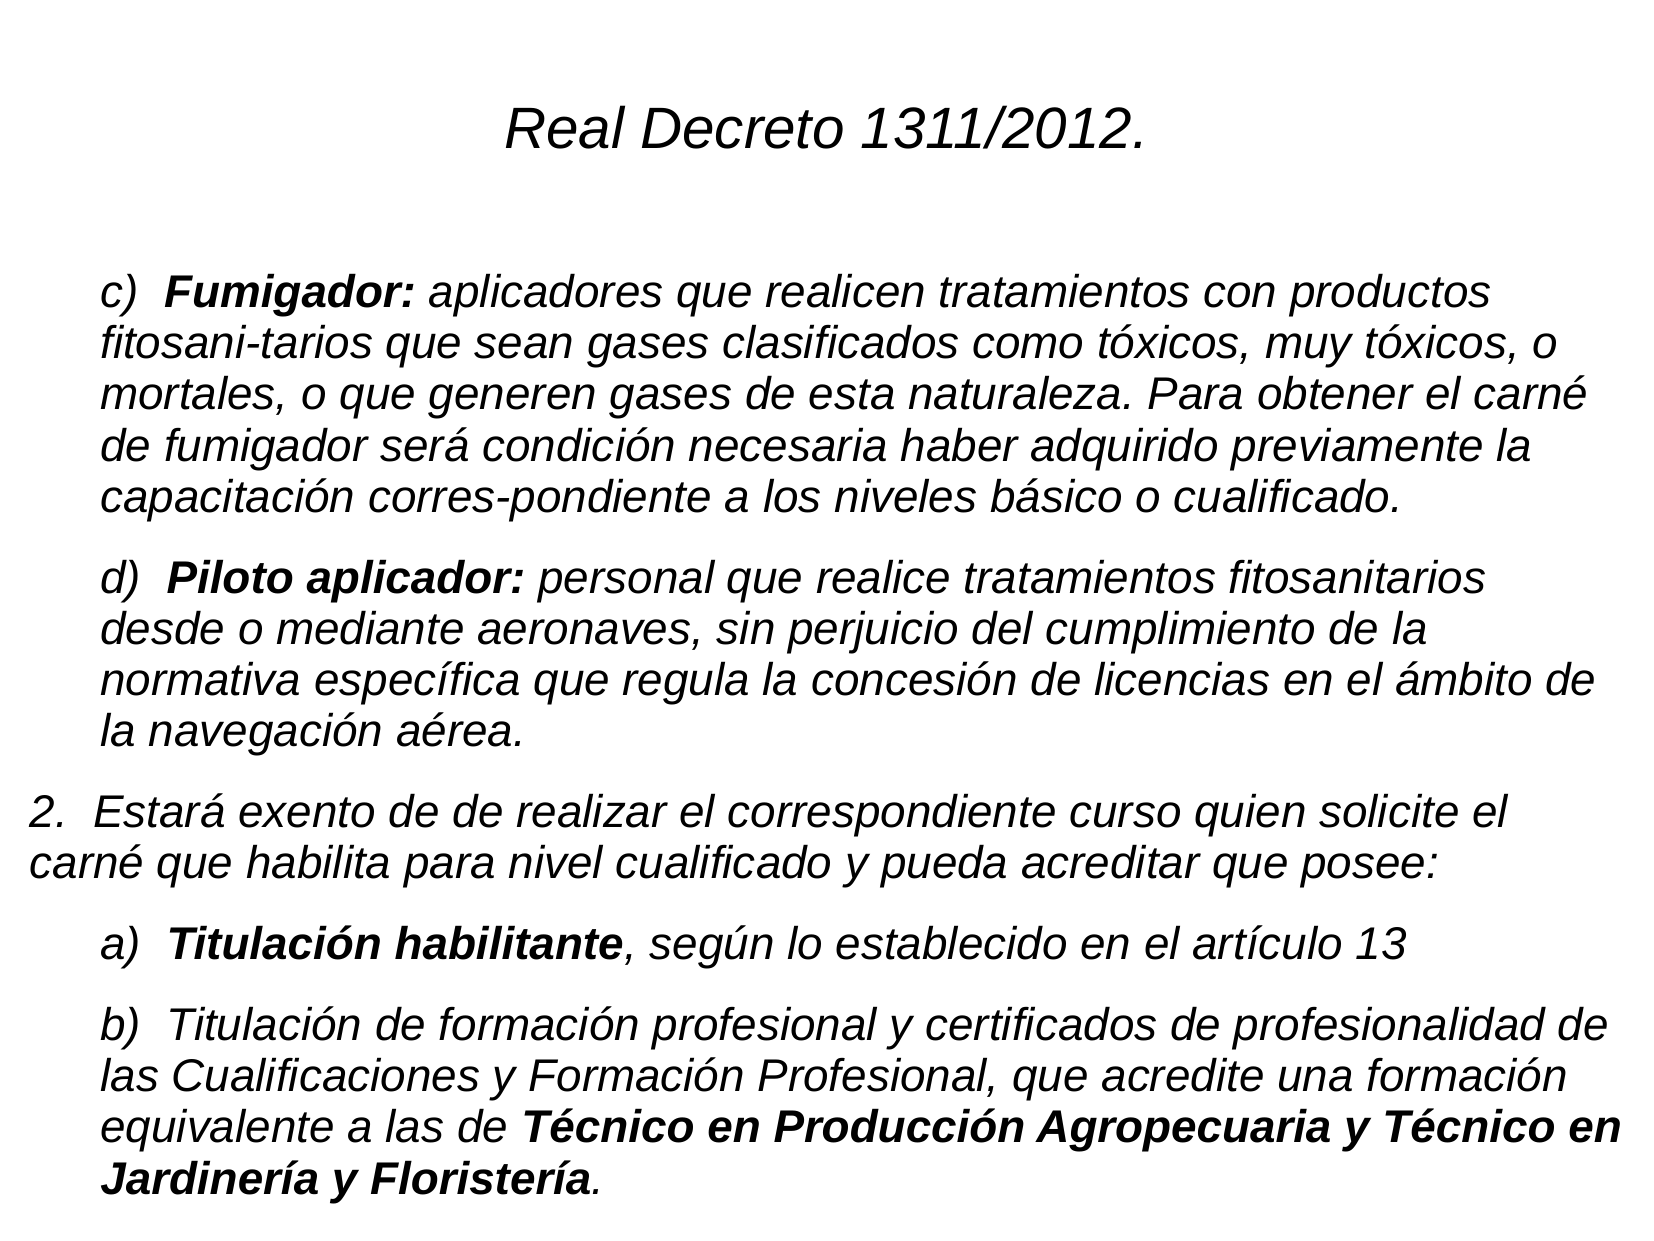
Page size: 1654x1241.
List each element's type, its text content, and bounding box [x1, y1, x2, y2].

list c) Fumigador: aplicadores que realicen tratamientos con productos fitosani-tarios que sean gases clasificados como tóxicos, muy tóxicos, o mortales, o que generen gases de esta naturaleza. Para obtener el carné de fumigador será condición necesaria haber adquirido previamente la capacitación corres-pondiente a los niveles básico o cualificado. d) Piloto aplicador: personal que realice tratamientos fitosanitarios desde o mediante aeronaves, sin perjuicio del cumplimiento de la normativa específica que regula la concesión de licencias en el ámbito de la navegación aérea. 2. Estará exento de de realizar el correspondiente curso quien solicite el carné que habilita para nivel cualificado y pueda acreditar que posee: a) Titulación habilitante, según lo establecido en el artículo 13 b) Titulación de formación profesional y certificados de profesionalidad de las Cualificaciones y Formación Profesional, que acredite una formación equivalente a las de Técnico en Producción Agropecuaria y Técnico en Jardinería y Floristería. [29, 265, 1625, 1241]
title Real Decreto 1311/2012. [82, 49, 1571, 207]
